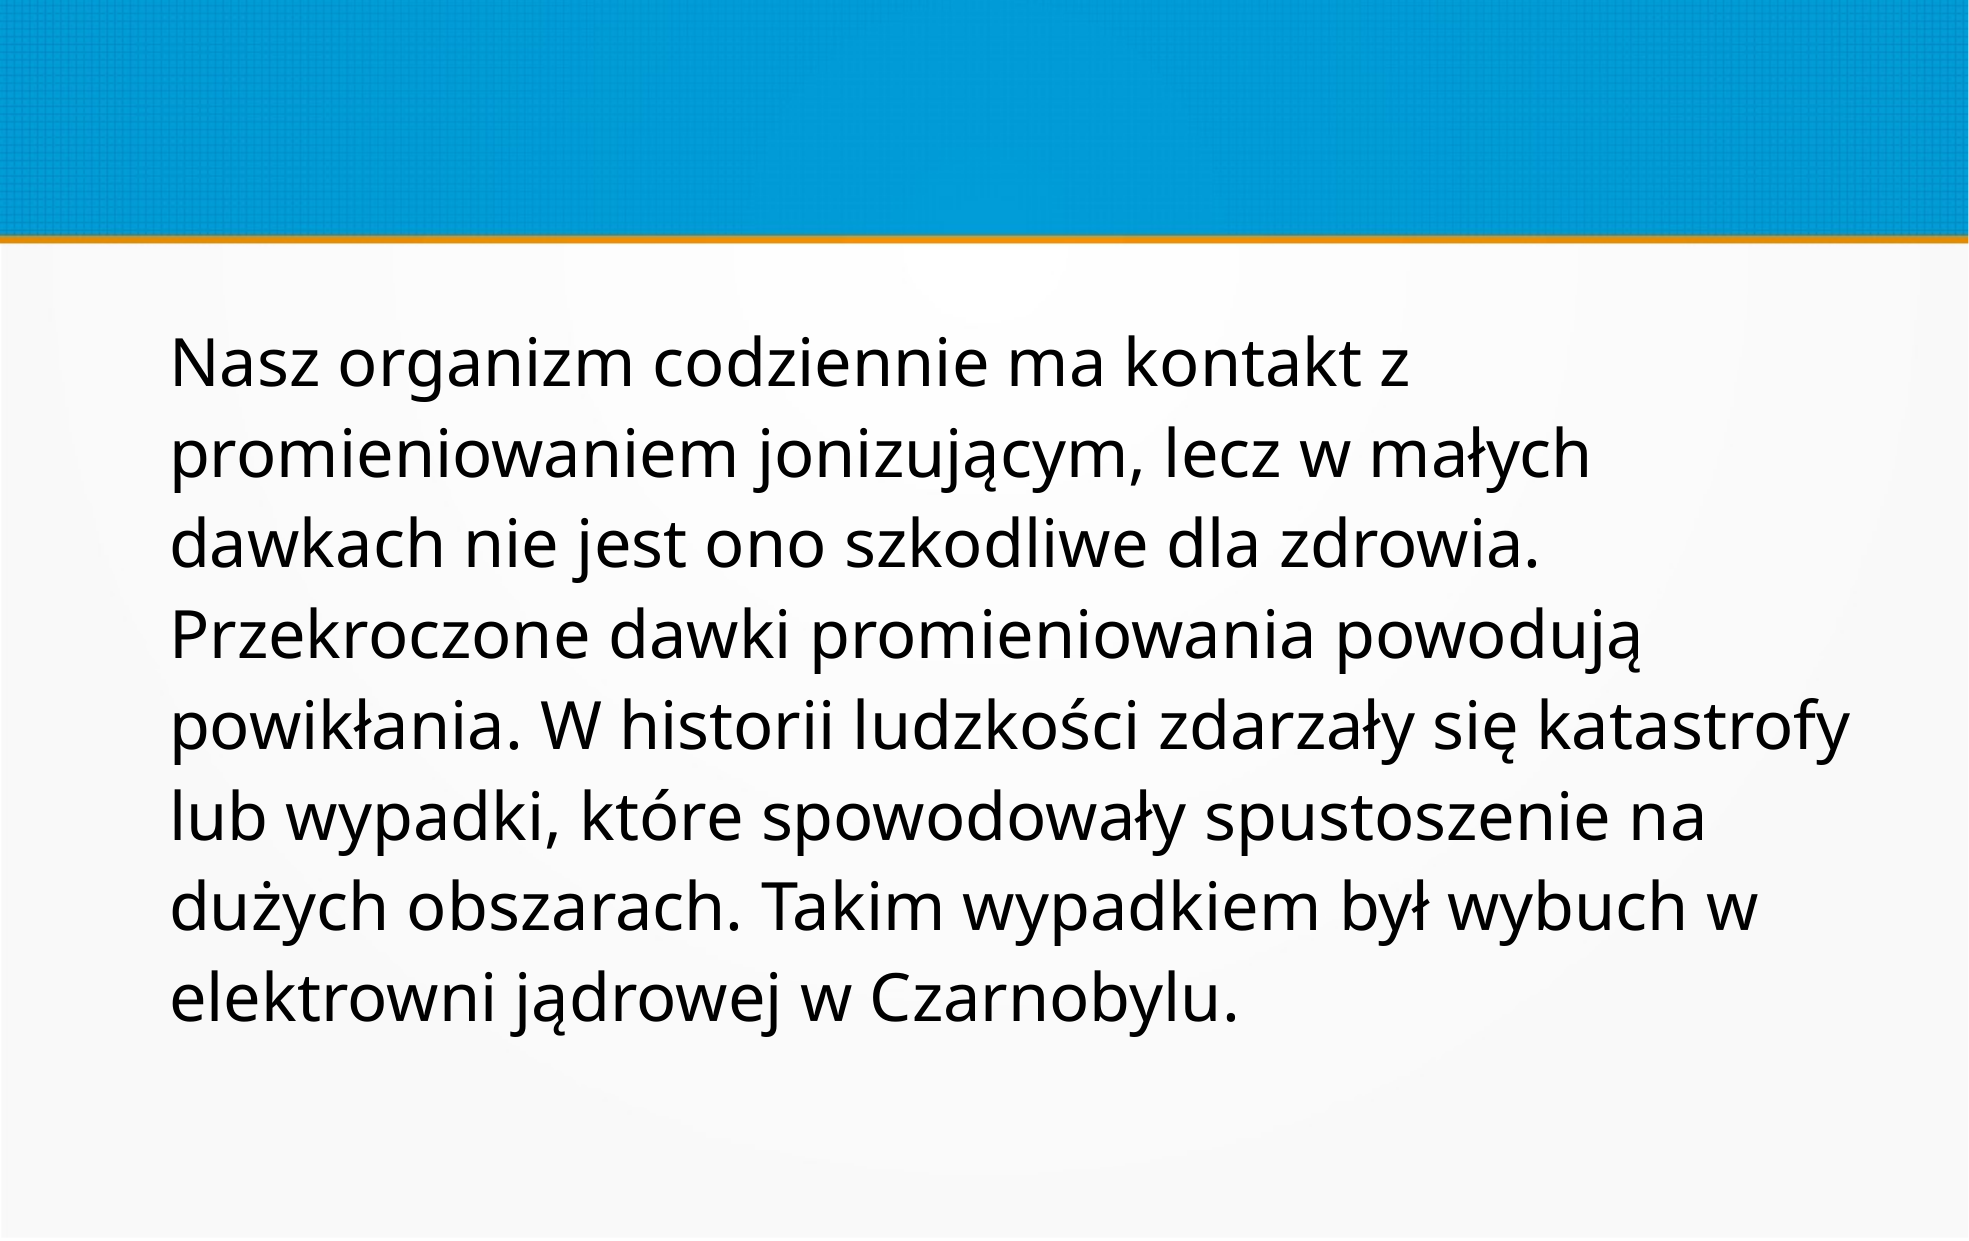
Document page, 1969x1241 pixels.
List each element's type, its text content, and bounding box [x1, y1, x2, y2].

list Nasz organizm codziennie ma kontakt z promieniowaniem jonizującym, lecz w małych dawkach nie jest ono szkodliwe dla zdrowia. Przekroczone dawki promieniowania powodują powikłania. W historii ludzkości zdarzały się katastrofy lub wypadki, które spowodowały spustoszenie na dużych obszarach. Takim wypadkiem był wybuch w elektrowni jądrowej w Czarnobylu. [98, 315, 1861, 1081]
picture [0, 233, 1969, 1241]
